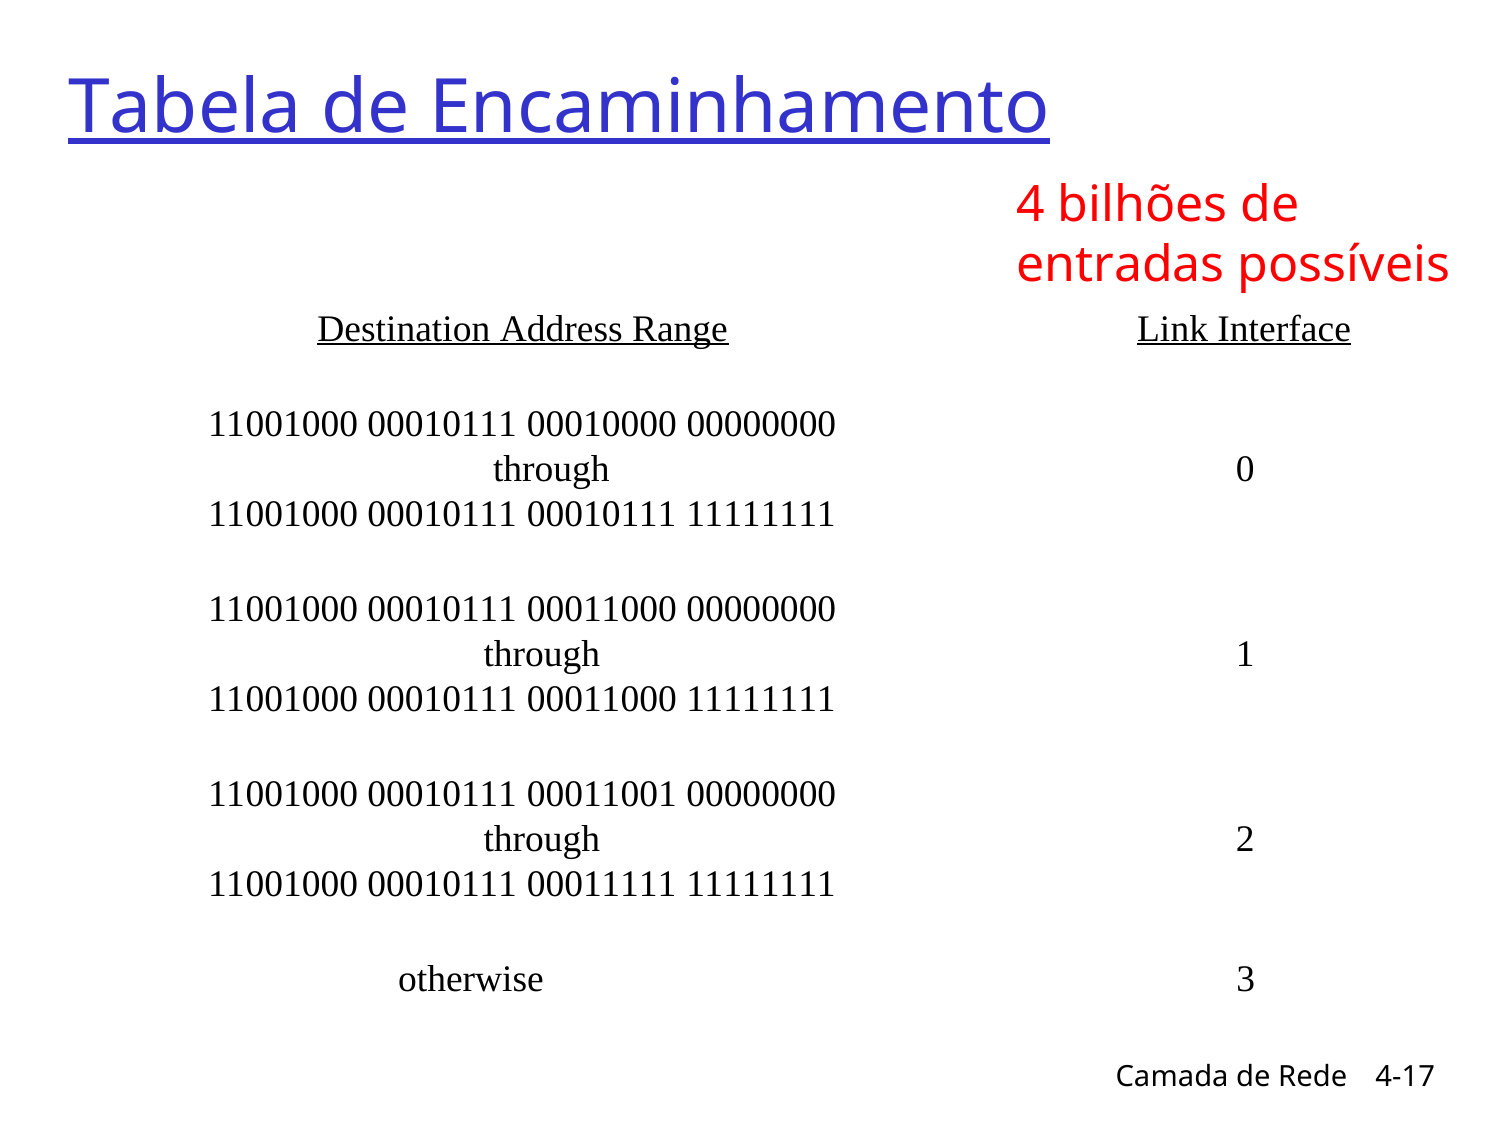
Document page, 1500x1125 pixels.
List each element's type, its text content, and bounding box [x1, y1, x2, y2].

text_box Camada de Rede [887, 1050, 1339, 1125]
text_box Destination Address Range Link Interface 11001000 00010111 00010000 00000000 through 0 11001000 00010111 00010111 11111111 11001000 00010111 00011000 00000000 through 1 11001000 00010111 00011000 11111111 11001000 00010111 00011001 00000000 through 2 11001000 00010111 00011111 11111111 otherwise 3 [107, 295, 1367, 1007]
text_box 4-<número> [1339, 1050, 1451, 1125]
text_box Tabela de Encaminhamento [53, 21, 1329, 184]
text_box 4 bilhões de entradas possíveis [1001, 163, 1466, 300]
